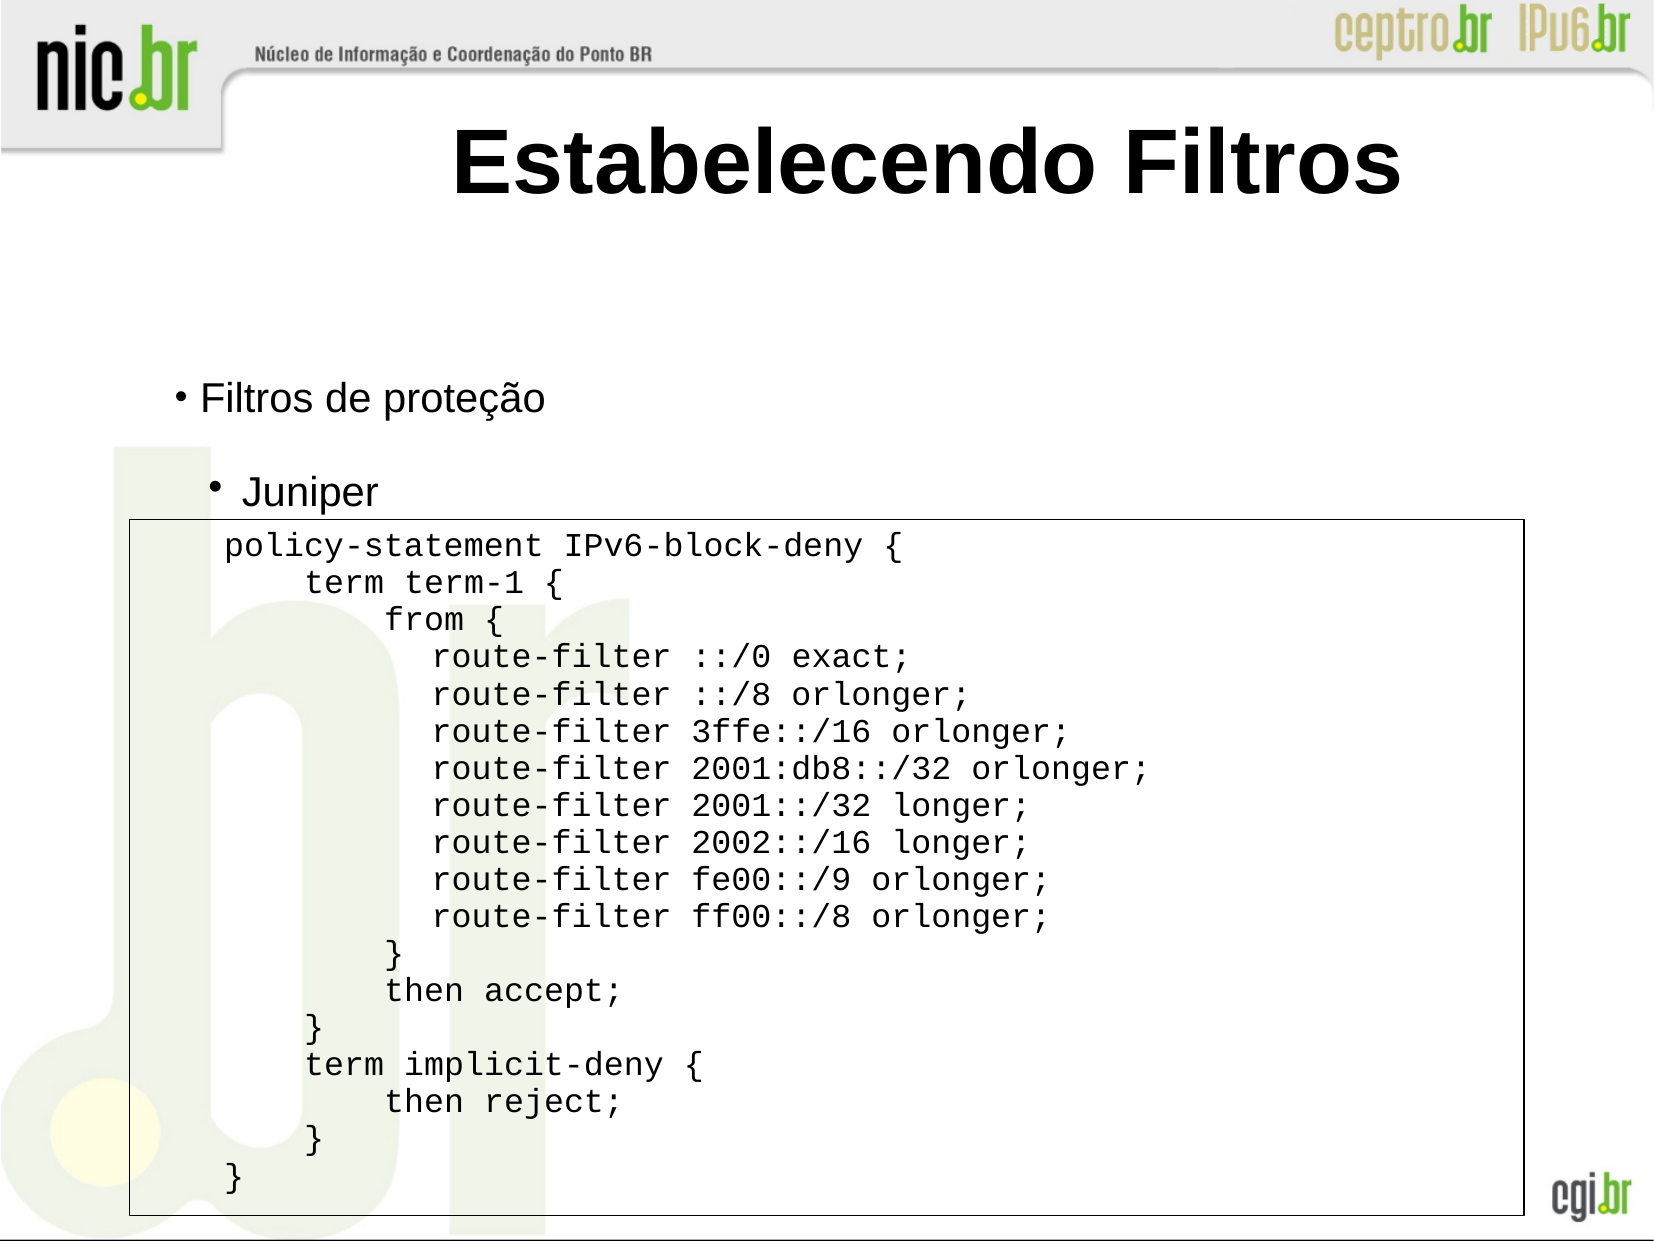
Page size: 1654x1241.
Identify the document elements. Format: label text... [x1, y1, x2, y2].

text_box Estabelecendo Filtros [190, 97, 1654, 216]
text_box policy-statement IPv6-block-deny { term term-1 { from { route-filter ::/0 exact; route-filter ::/8 orlonger; route-filter 3ffe::/16 orlonger; route-filter 2001:db8::/32 orlonger; route-filter 2001::/32 longer; route-filter 2002::/16 longer; route-filter fe00::/9 orlonger; route-filter ff00::/8 orlonger; } then accept; } term implicit-deny { then reject; } } [129, 519, 1525, 1216]
picture [0, 0, 1654, 1241]
text_box Filtros de proteção Juniper [159, 360, 1495, 502]
